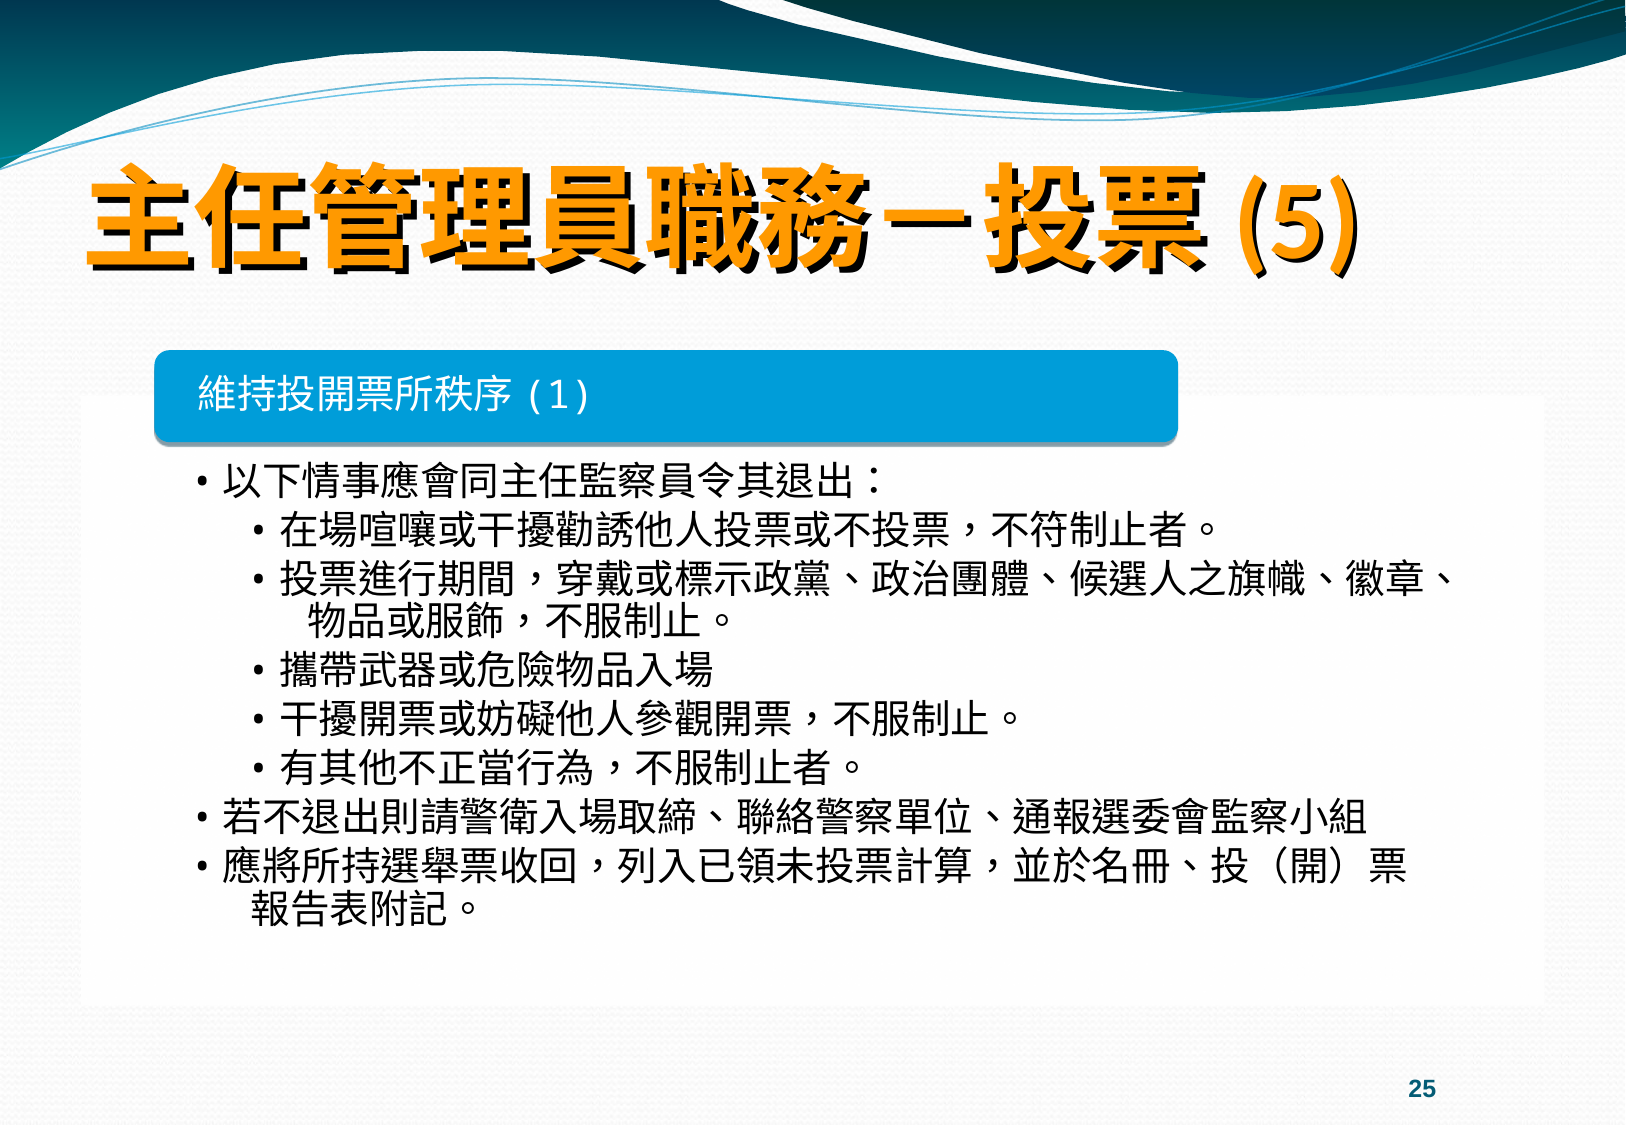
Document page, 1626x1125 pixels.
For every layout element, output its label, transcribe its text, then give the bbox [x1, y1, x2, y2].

text_box 以下情事應會同主任監察員令其退出： 在場喧嚷或干擾勸誘他人投票或不投票，不符制止者。 投票進行期間，穿戴或標示政黨、政治團體、候選人之旗幟、徽章、物品或服飾，不服制止。 攜帶武器或危險物品入場 干擾開票或妨礙他人參觀開票，不服制止。 有其他不正當行為，不服制止者。 若不退出則請警衛入場取締、聯絡警察單位、通報選委會監察小組 應將所持選舉票收回，列入已領未投票計算，並於名冊、投（開）票報告表附記。 [81, 396, 1544, 1005]
text_box 維持投開票所秩序(1) [154, 350, 1179, 443]
text_box 25 [1408, 1042, 1544, 1103]
title 主任管理員職務－投票(5) [81, 115, 1544, 304]
